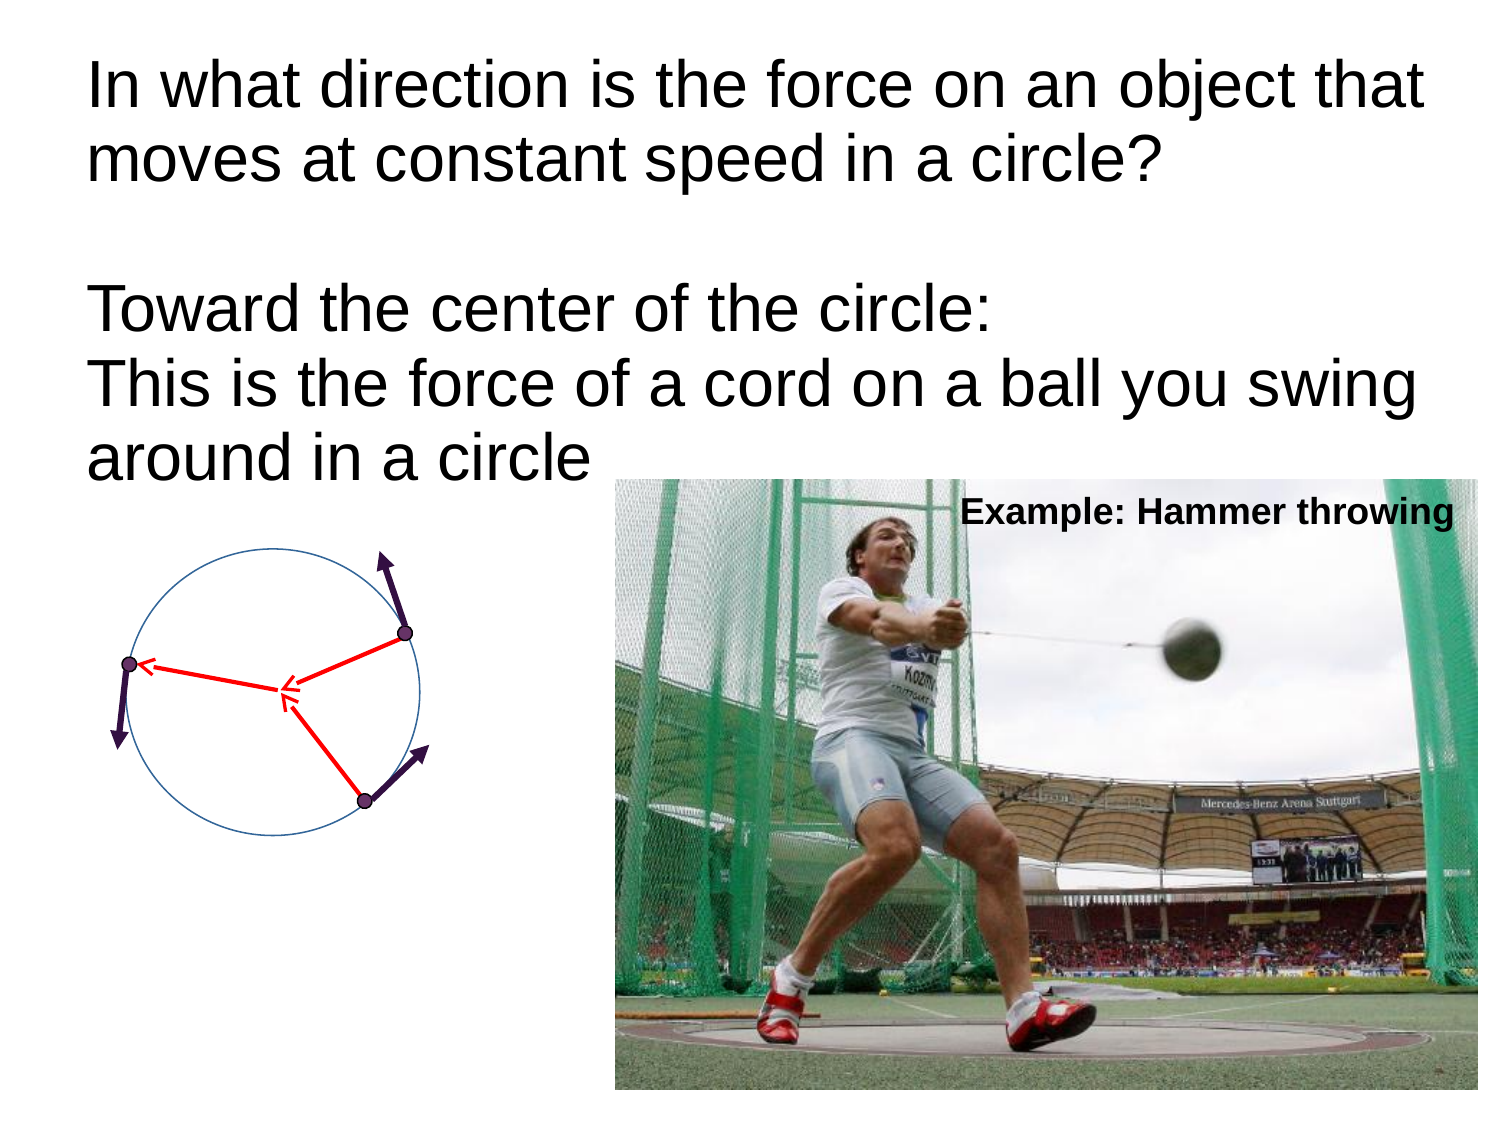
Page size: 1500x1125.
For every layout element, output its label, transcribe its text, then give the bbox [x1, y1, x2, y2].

picture [615, 479, 1478, 1090]
text_box In what direction is the force on an object that moves at constant speed in a circle? Toward the center of the circle: This is the force of a cord on a ball you swing around in a circle [71, 39, 1471, 526]
text_box [122, 657, 137, 672]
text_box [397, 626, 413, 641]
text_box [357, 793, 372, 809]
text_box Example: Hammer throwing [945, 483, 1500, 540]
